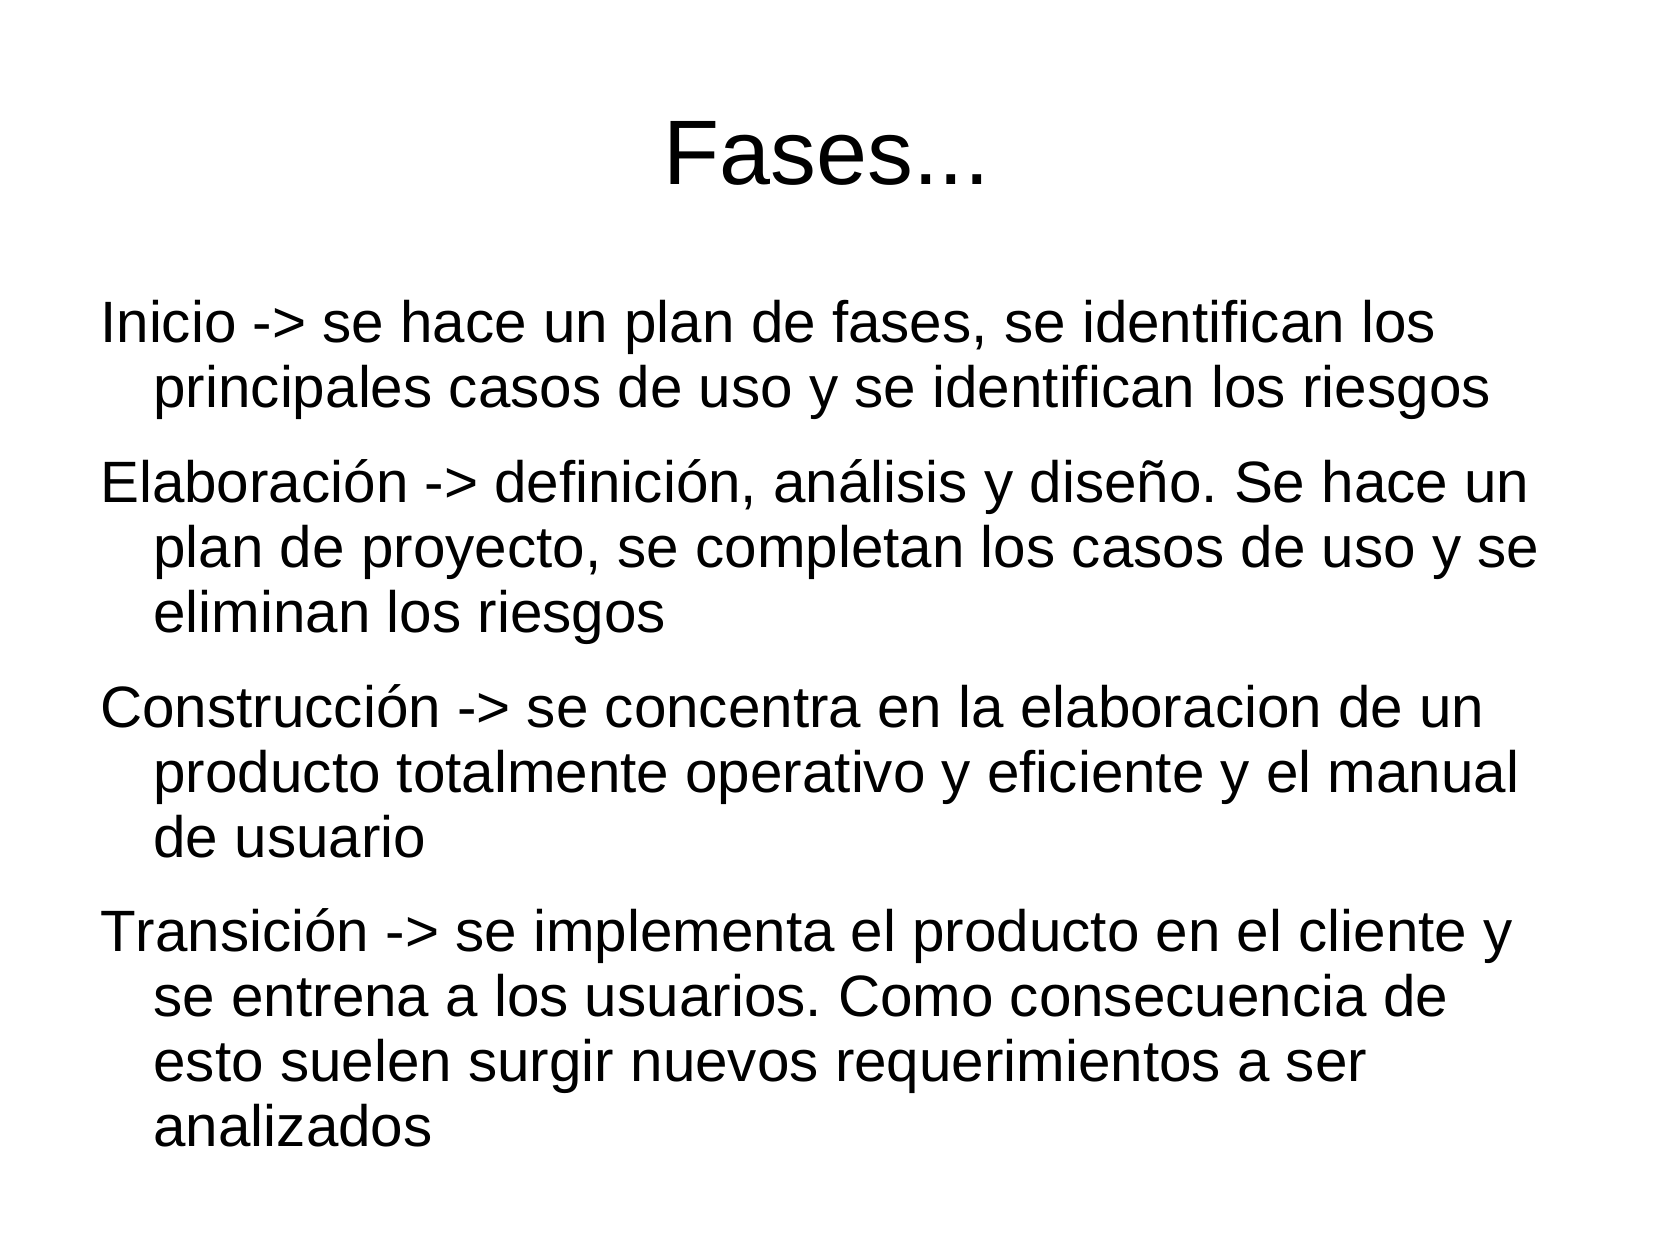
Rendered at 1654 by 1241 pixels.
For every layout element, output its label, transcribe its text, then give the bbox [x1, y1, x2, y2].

list Inicio -> se hace un plan de fases, se identifican los principales casos de uso y se identifican los riesgos Elaboración -> definición, análisis y diseño. Se hace un plan de proyecto, se completan los casos de uso y se eliminan los riesgos Construcción -> se concentra en la elaboracion de un producto totalmente operativo y eficiente y el manual de usuario Transición -> se implementa el producto en el cliente y se entrena a los usuarios. Como consecuencia de esto suelen surgir nuevos requerimientos a ser analizados [82, 290, 1571, 1157]
title Fases... [82, 49, 1571, 257]
